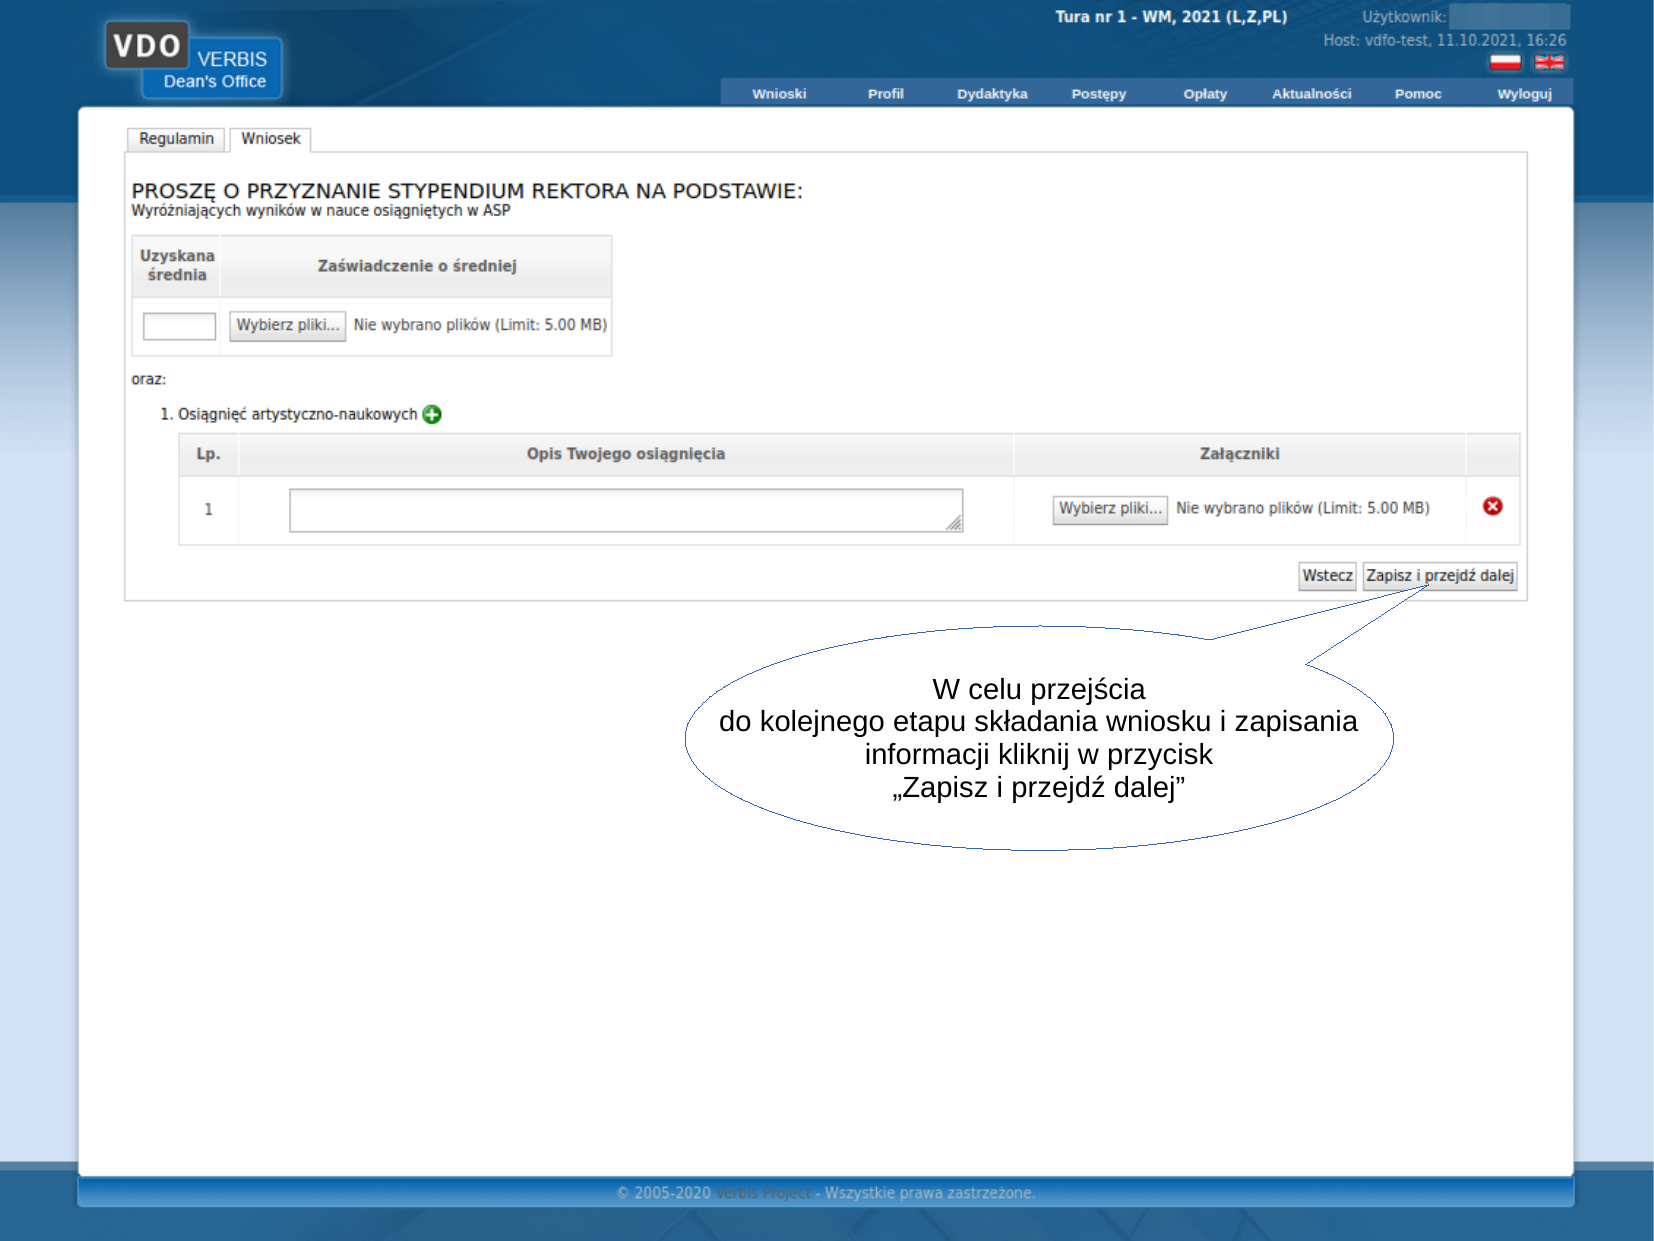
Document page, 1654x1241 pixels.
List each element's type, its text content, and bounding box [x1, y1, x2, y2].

text_box W celu przejścia do kolejnego etapu składania wniosku i zapisania informacji kliknij w przycisk „Zapisz i przejdź dalej” [685, 584, 1429, 851]
picture [0, 0, 1654, 1241]
